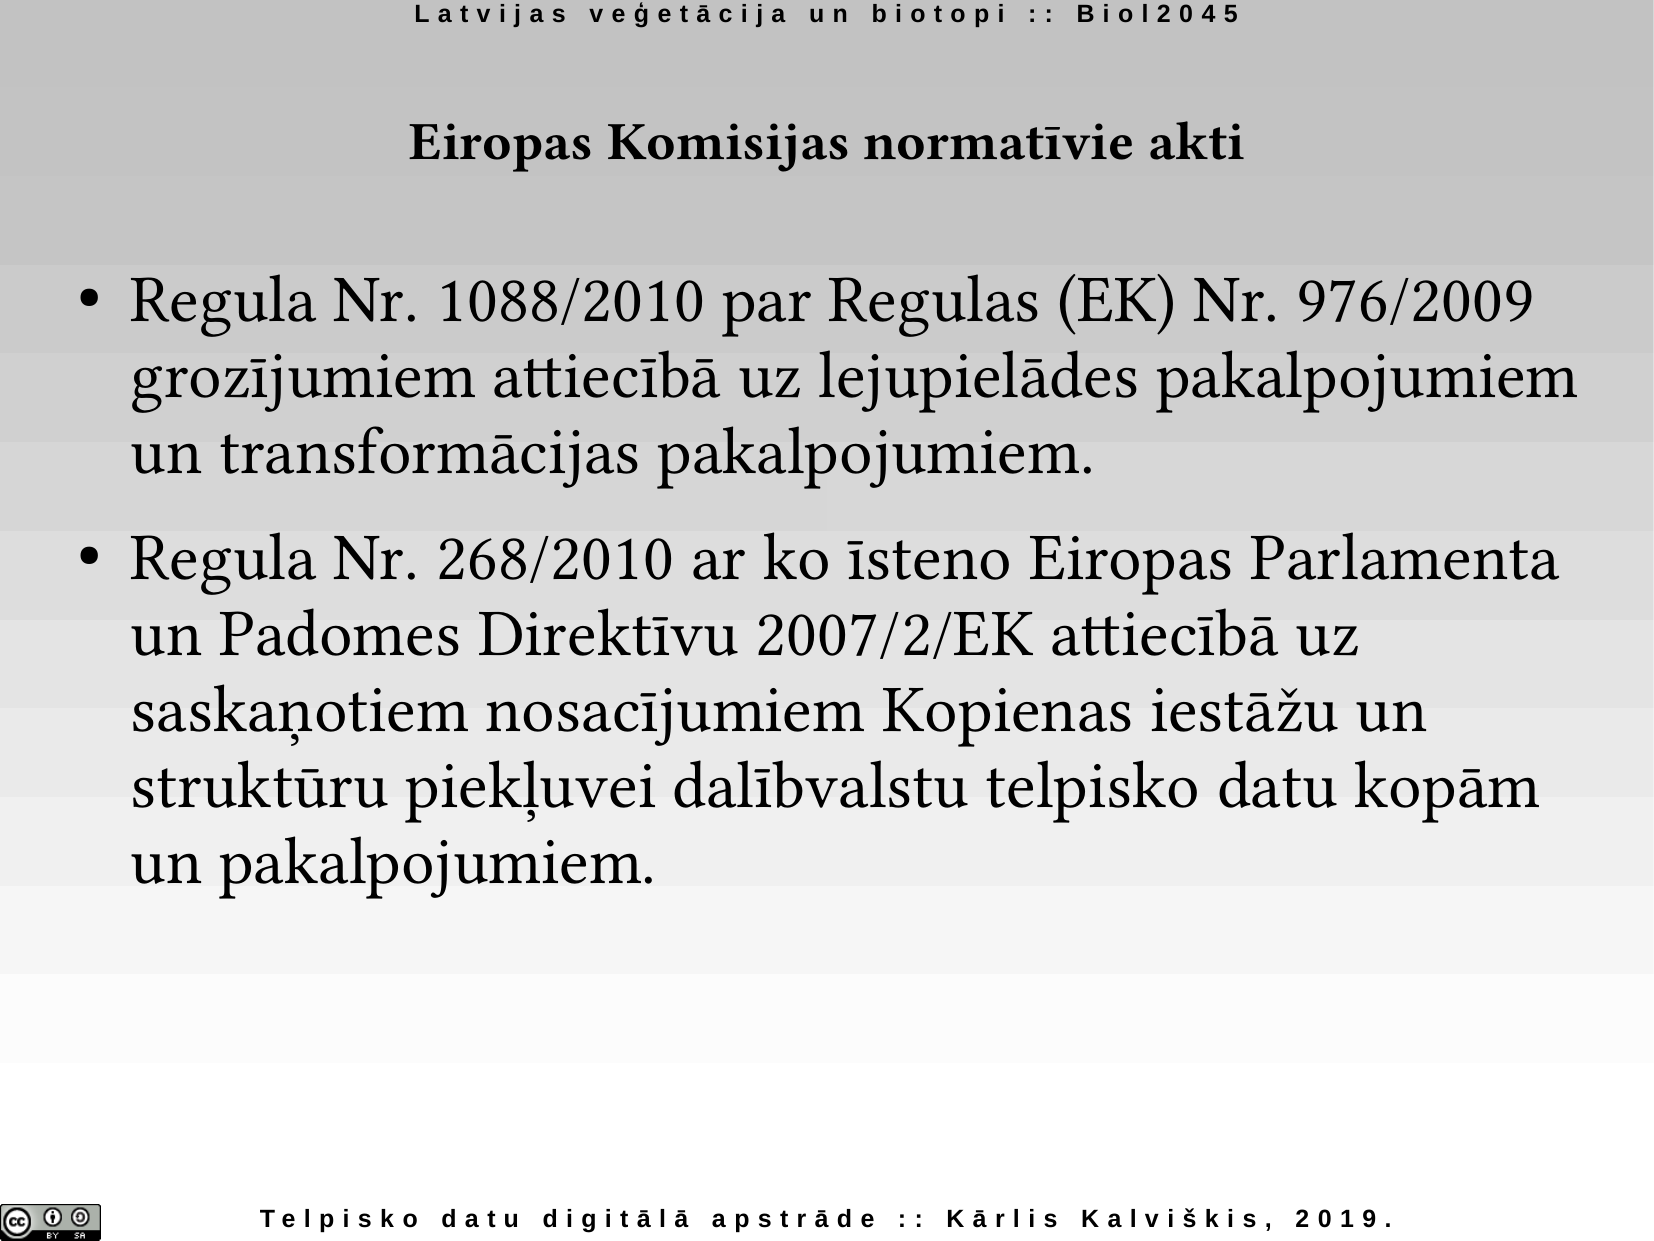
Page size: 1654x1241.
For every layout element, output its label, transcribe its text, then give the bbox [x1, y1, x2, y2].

title Eiropas Komisijas normatīvie akti [59, 37, 1596, 246]
picture [0, 0, 1654, 1241]
list Regula Nr. 1088/2010 par Regulas (EK) Nr. 976/2009 grozījumiem attiecībā uz lejupielādes pakalpojumiem un transformācijas pakalpojumiem. Regula Nr. 268/2010 ar ko īsteno Eiropas Parlamenta un Padomes Direktīvu 2007/2/EK attiecībā uz saskaņotiem nosacījumiem Kopienas iestāžu un struktūru piekļuvei dalībvalstu telpisko datu kopām un pakalpojumiem. [59, 261, 1596, 981]
